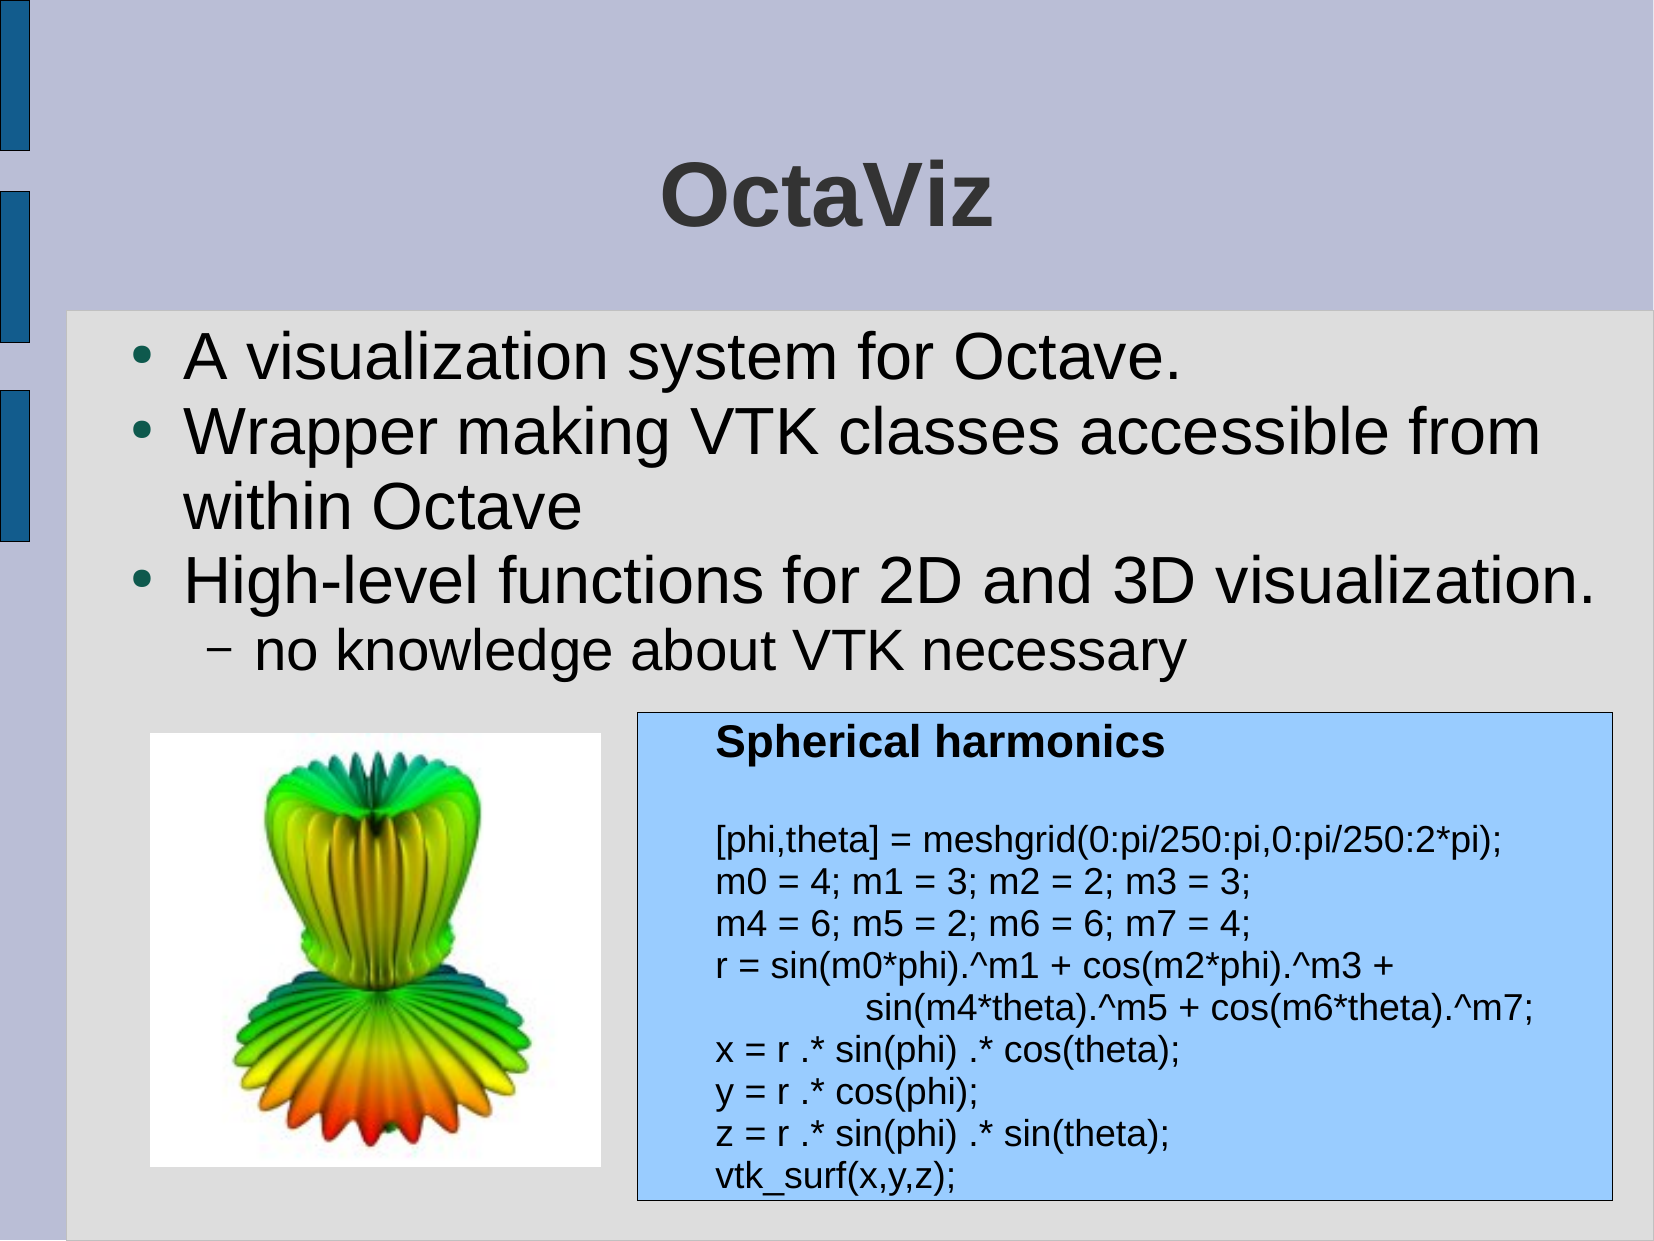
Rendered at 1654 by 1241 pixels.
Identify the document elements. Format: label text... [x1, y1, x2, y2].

picture [150, 733, 601, 1167]
text_box Spherical harmonics [phi,theta] = meshgrid(0:pi/250:pi,0:pi/250:2*pi); m0 = 4; m1 = 3; m2 = 2; m3 = 3; m4 = 6; m5 = 2; m6 = 6; m7 = 4; r = sin(m0*phi).^m1 + cos(m2*phi).^m3 + sin(m4*theta).^m5 + cos(m6*theta).^m7; x = r .* sin(phi) .* cos(theta); y = r .* cos(phi); z = r .* sin(phi) .* sin(theta); vtk_surf(x,y,z); [637, 712, 1613, 1201]
title OctaViz [121, 91, 1534, 299]
list A visualization system for Octave. Wrapper making VTK classes accessible from within Octave High-level functions for 2D and 3D visualization. no knowledge about VTK necessary [112, 319, 1613, 1198]
